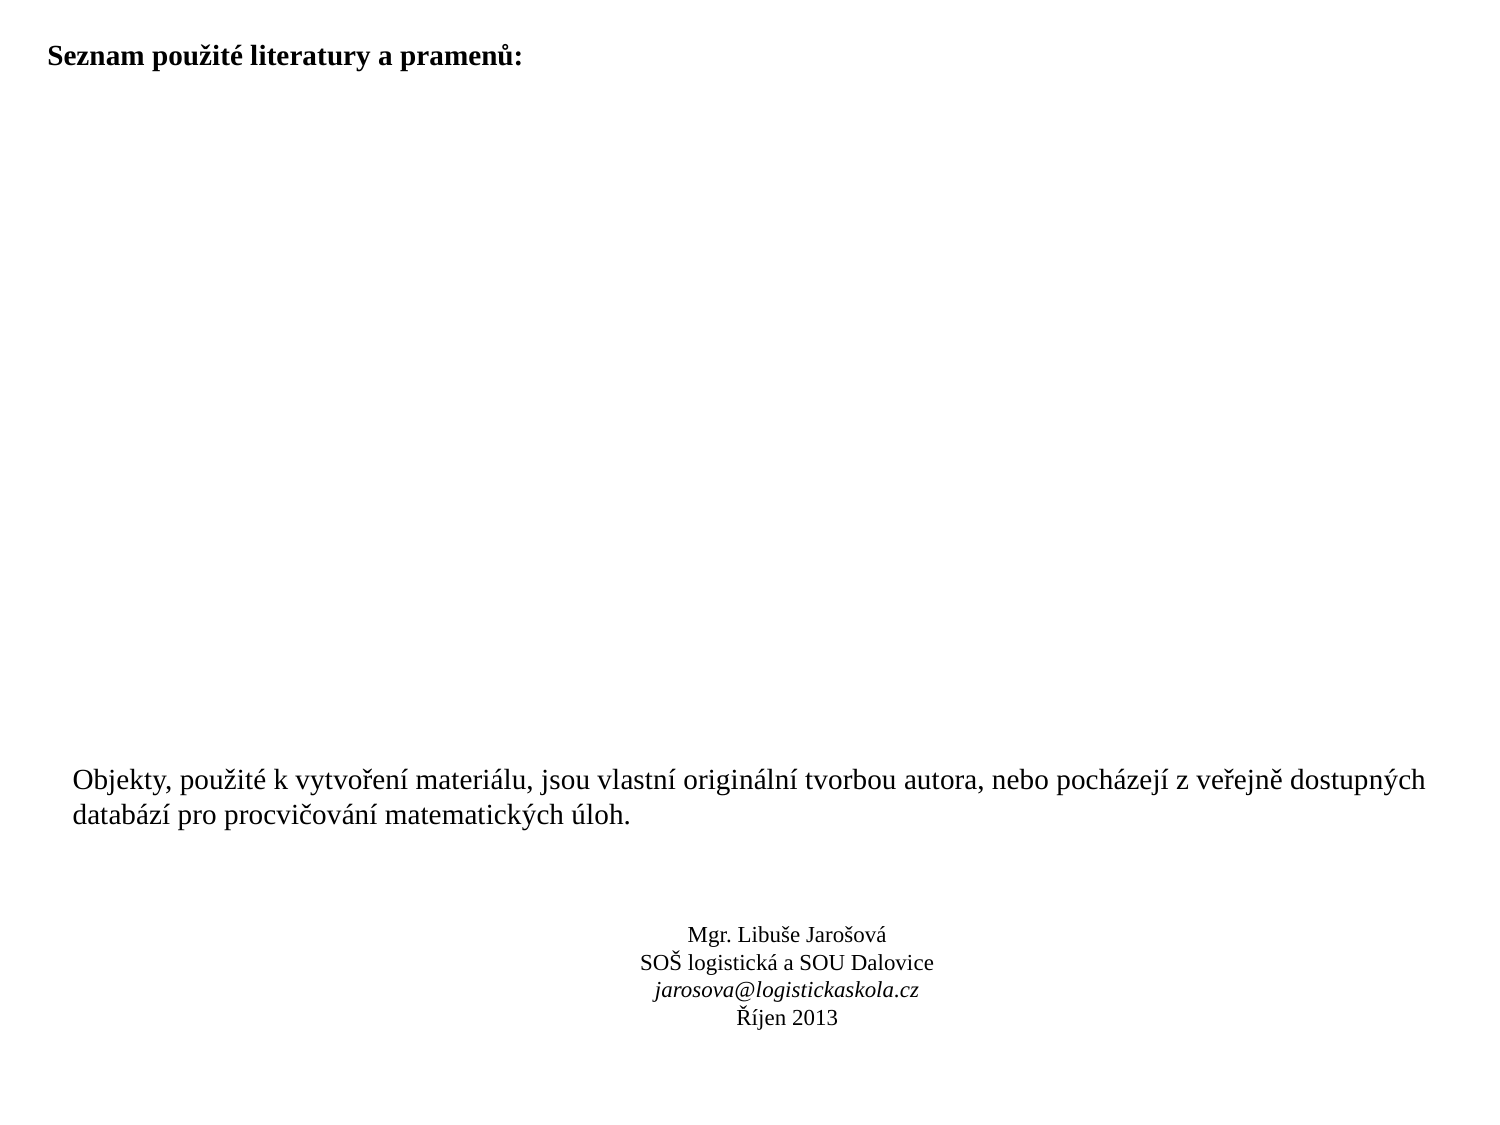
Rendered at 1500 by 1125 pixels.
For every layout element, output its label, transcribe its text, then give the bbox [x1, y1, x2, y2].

text_box Seznam použité literatury a pramenů: [33, 29, 762, 80]
text_box Objekty, použité k vytvoření materiálu, jsou vlastní originální tvorbou autora, nebo pocházejí z veřejně dostupných databází pro procvičování matematických úloh. [58, 753, 1442, 841]
text_box Mgr. Libuše Jarošová SOŠ logistická a SOU Dalovice jarosova@logistickaskola.cz Říjen 2013 [494, 913, 1080, 1039]
